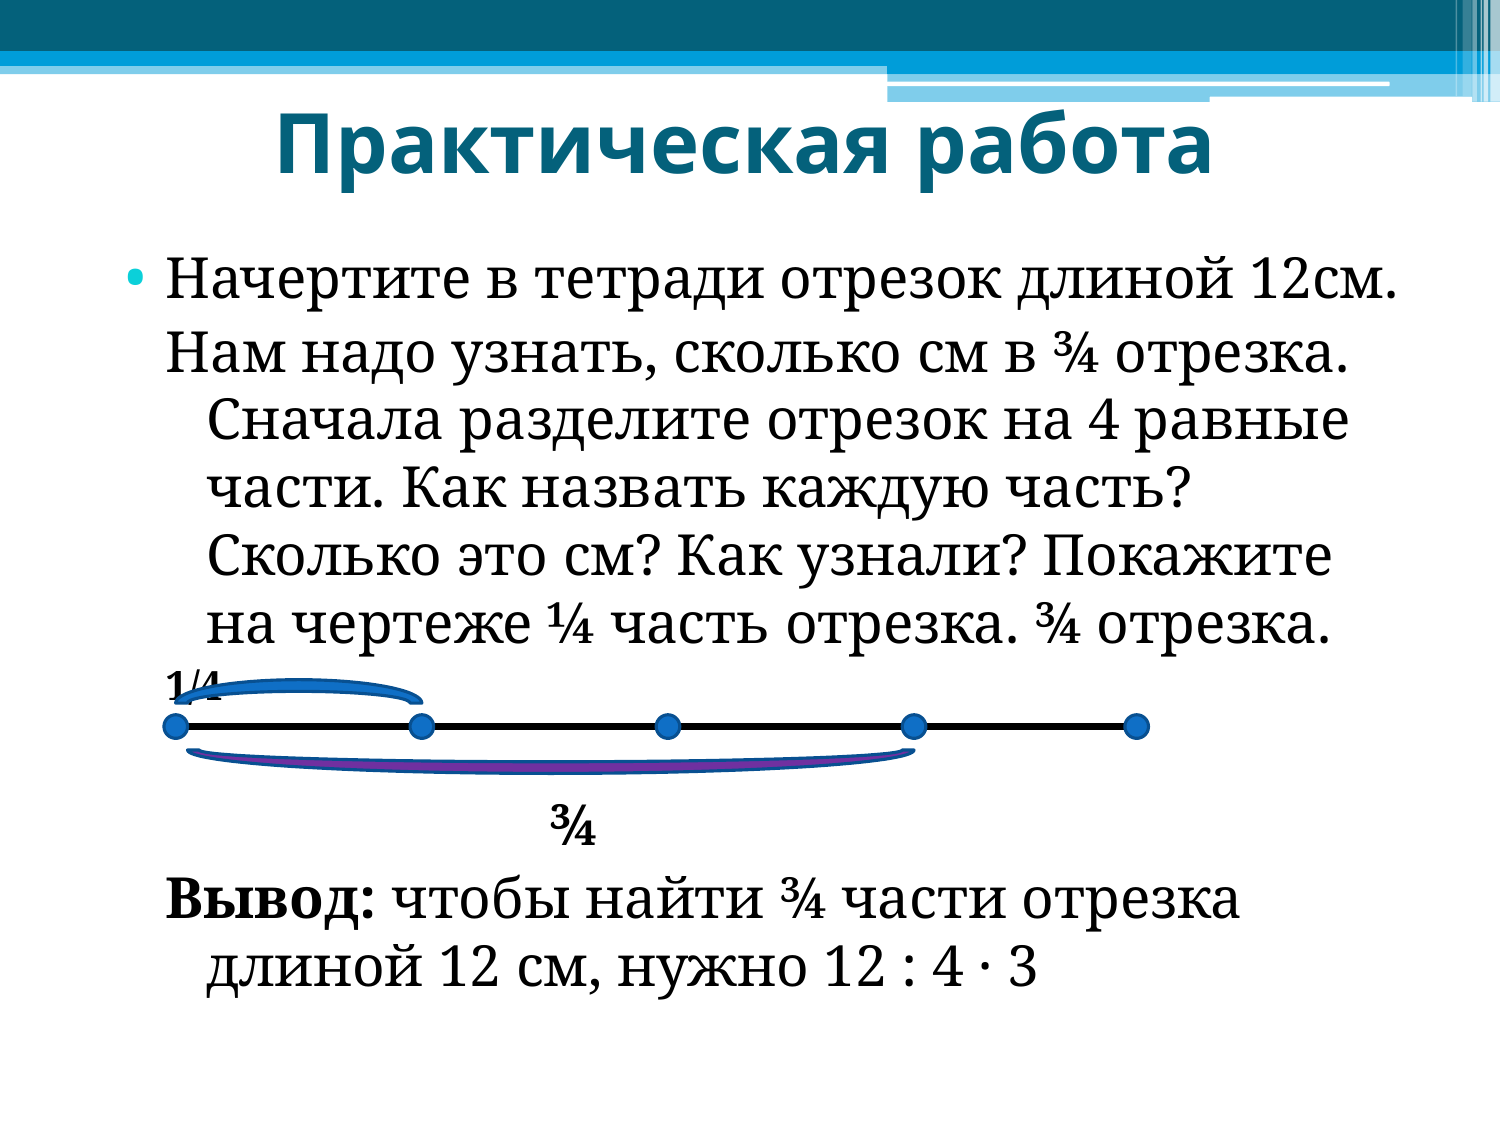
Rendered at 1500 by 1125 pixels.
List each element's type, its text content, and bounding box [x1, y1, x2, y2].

text_box [410, 714, 434, 739]
text_box [187, 750, 915, 774]
text_box [175, 679, 422, 704]
text_box [656, 714, 680, 739]
text_box [902, 714, 926, 739]
list Начертите в тетради отрезок длиной 12см. Нам надо узнать, сколько см в ¾ отрезка. Сначала разделите отрезок на 4 равные части. Как назвать каждую часть? Сколько это см? Как узнали? Покажите на чертеже ¼ часть отрезка. ¾ отрезка. 1/4 ¾ Вывод: чтобы найти ¾ части отрезка длиной 12 см, нужно 12 : 4 · 3 [75, 234, 1426, 1079]
title Практическая работа [70, 70, 1421, 211]
text_box [1124, 714, 1149, 739]
text_box [163, 714, 188, 739]
